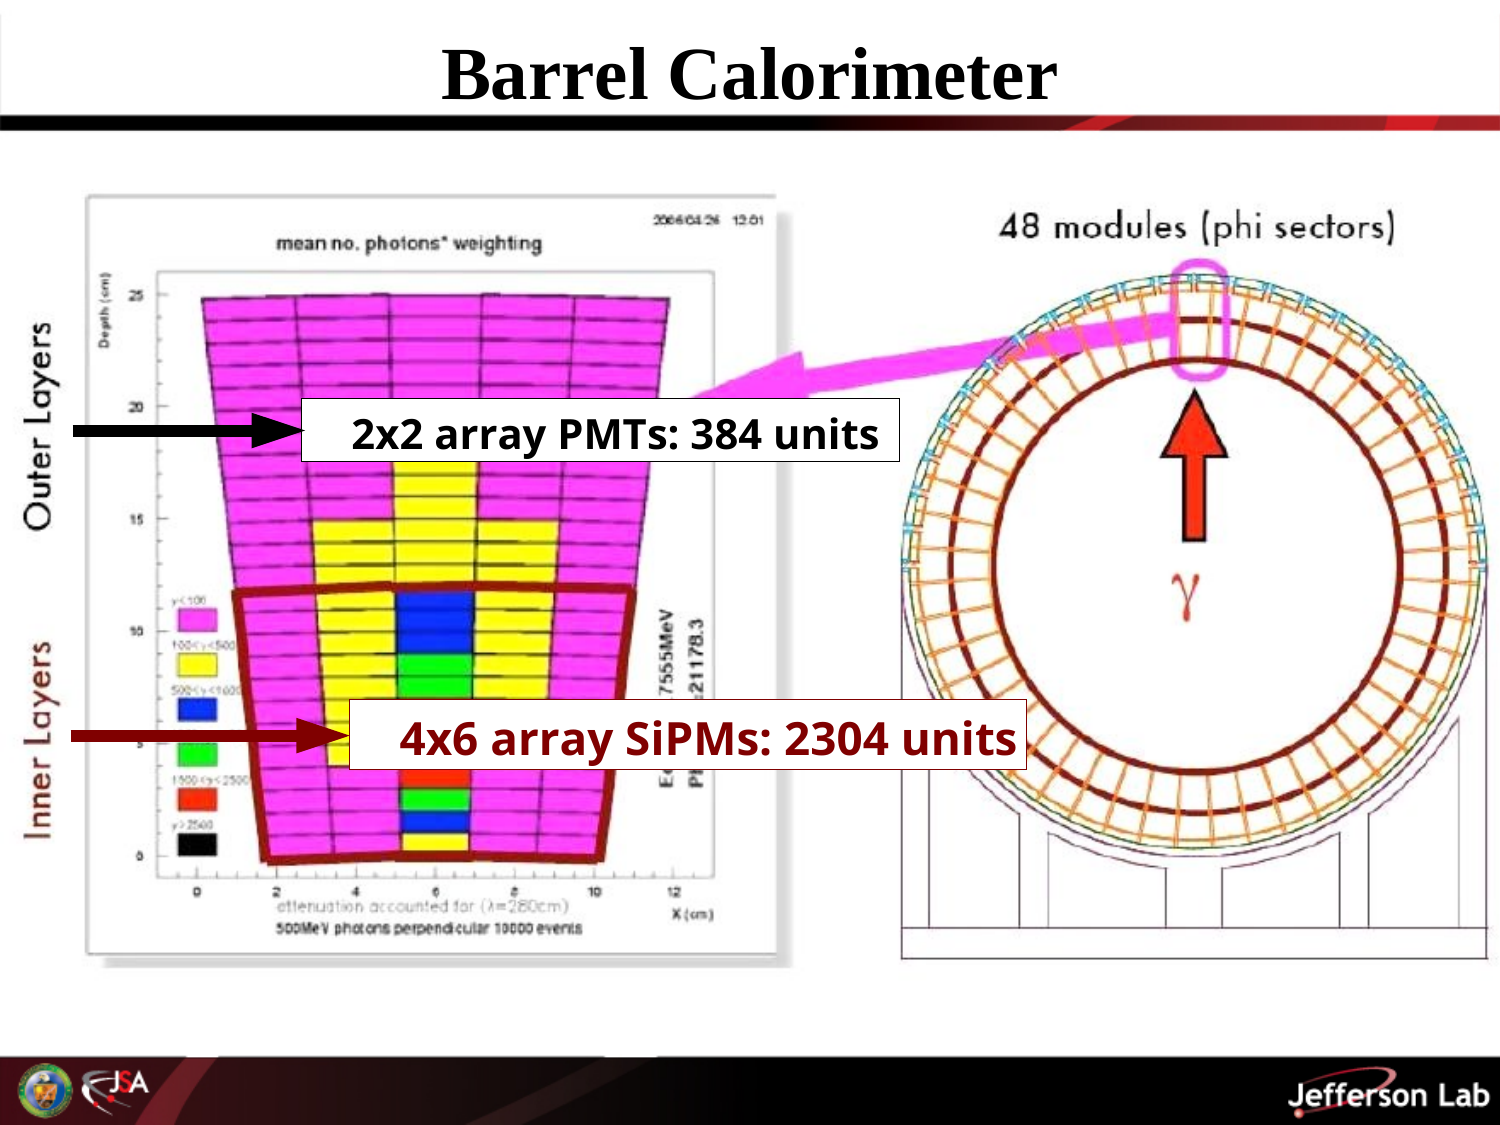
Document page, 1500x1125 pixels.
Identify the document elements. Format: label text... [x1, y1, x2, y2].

text_box 4x6 array SiPMs: 2304 units [349, 706, 1027, 763]
title Barrel Calorimeter [112, 0, 1388, 151]
picture [0, 0, 1500, 1125]
text_box 2x2 array PMTs: 384 units [301, 401, 900, 460]
